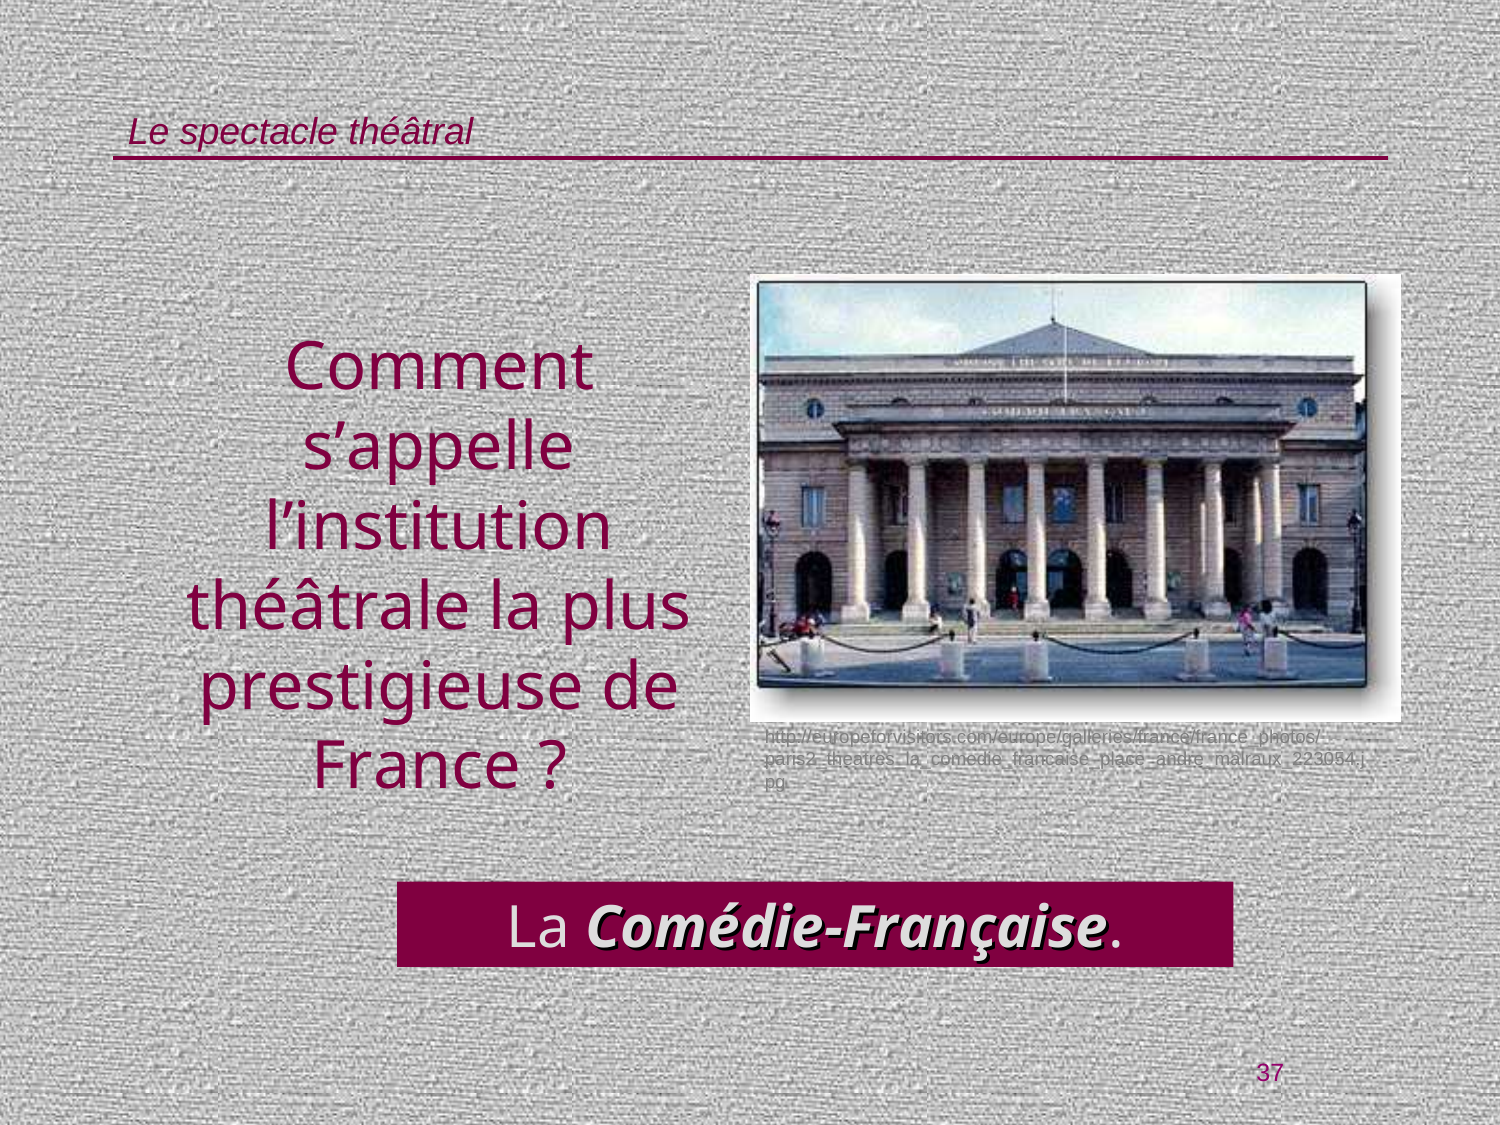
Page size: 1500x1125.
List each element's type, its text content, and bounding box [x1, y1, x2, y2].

text_box http://europeforvisitors.com/europe/galleries/france/france_photos/paris2_theatres_la_comedie_francaise_place_andre_malraux_223054.jpg [750, 722, 1381, 800]
text_box Comment s’appelle l’institution théâtrale la plus prestigieuse de France ? [129, 314, 751, 811]
text_box La Comédie-Française. [397, 881, 1234, 967]
picture [0, 0, 1500, 1125]
